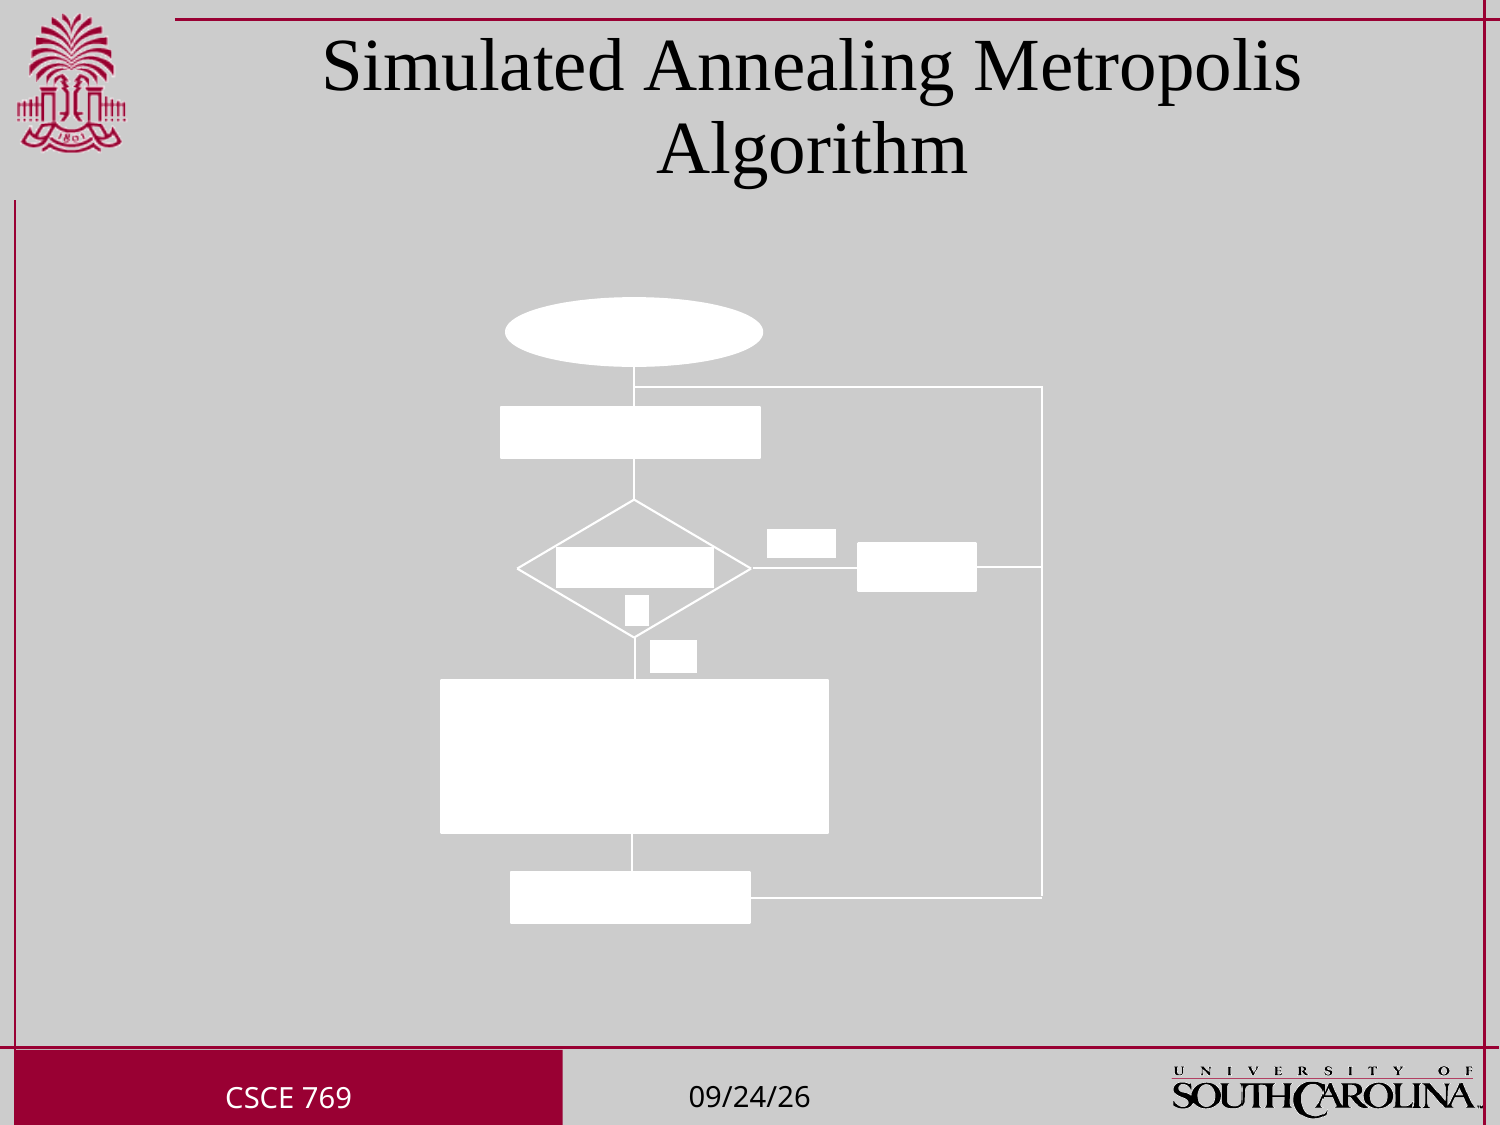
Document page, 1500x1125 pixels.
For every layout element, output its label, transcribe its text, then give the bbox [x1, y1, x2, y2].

picture [12, 12, 131, 155]
title Simulated Annealing Metropolis Algorithm [174, 15, 1450, 197]
picture [1162, 1049, 1483, 1125]
chart [435, 273, 1150, 964]
